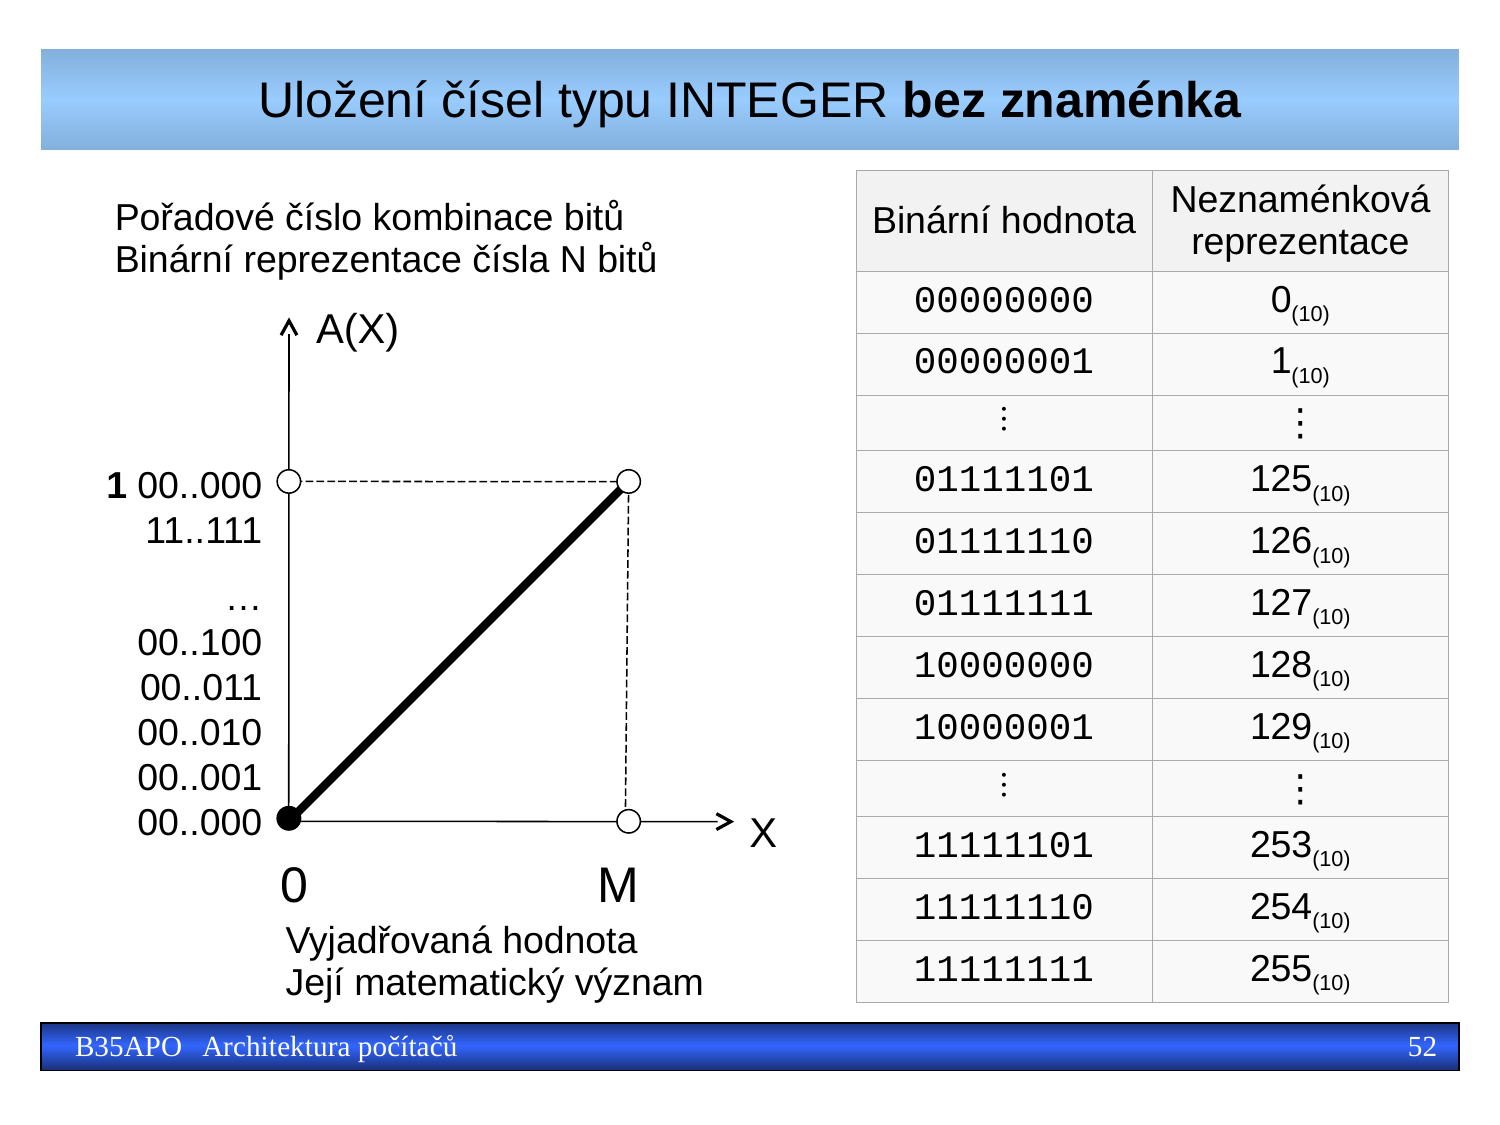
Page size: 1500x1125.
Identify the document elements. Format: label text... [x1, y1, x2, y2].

table_cell 255(10) [1153, 941, 1448, 1002]
table_cell 01111111 [857, 575, 1152, 636]
table_cell ⋮ [857, 761, 1152, 816]
table_cell 0(10) [1153, 272, 1448, 333]
table_cell 00000001 [857, 334, 1152, 395]
table_cell 00000000 [857, 272, 1152, 333]
text_box 1 00..000 11..111 … 00..100 00..011 00..010 00..001 00..000 [77, 452, 278, 851]
table_cell 129(10) [1153, 699, 1448, 760]
table_cell ⋮ [1153, 396, 1448, 450]
table_cell 127(10) [1153, 575, 1448, 636]
text_box M [582, 844, 654, 912]
text_box [616, 809, 641, 834]
table_cell 11111111 [857, 941, 1152, 1002]
table_cell ⋮ [1153, 761, 1448, 816]
table_cell 126(10) [1153, 513, 1448, 574]
table_cell 01111110 [857, 513, 1152, 574]
table_header Binární hodnota [857, 171, 1152, 271]
table_cell 253(10) [1153, 817, 1448, 878]
table_header Neznaménková reprezentace [1153, 171, 1448, 271]
table_cell 254(10) [1153, 879, 1448, 940]
text_box X [734, 797, 793, 864]
table_cell 11111110 [857, 879, 1152, 940]
table_cell ⋮ [857, 396, 1152, 450]
text_box Pořadové číslo kombinace bitů Binární reprezentace čísla N bitů [99, 188, 673, 288]
text_box Vyjadřovaná hodnota Její matematický význam [270, 912, 718, 1012]
table_cell 01111101 [857, 451, 1152, 512]
text_box [278, 469, 301, 494]
table_cell 125(10) [1153, 451, 1448, 512]
text_box A(X) [301, 293, 415, 360]
table_cell 10000001 [857, 699, 1152, 760]
text_box [616, 469, 641, 494]
table_cell 11111101 [857, 817, 1152, 878]
table_cell 10000000 [857, 637, 1152, 698]
table_cell 1(10) [1153, 334, 1448, 395]
text_box [278, 806, 301, 831]
title Uložení čísel typu INTEGER bez znaménka [41, 49, 1459, 150]
table_cell 128(10) [1153, 637, 1448, 698]
text_box 0 [265, 844, 324, 921]
